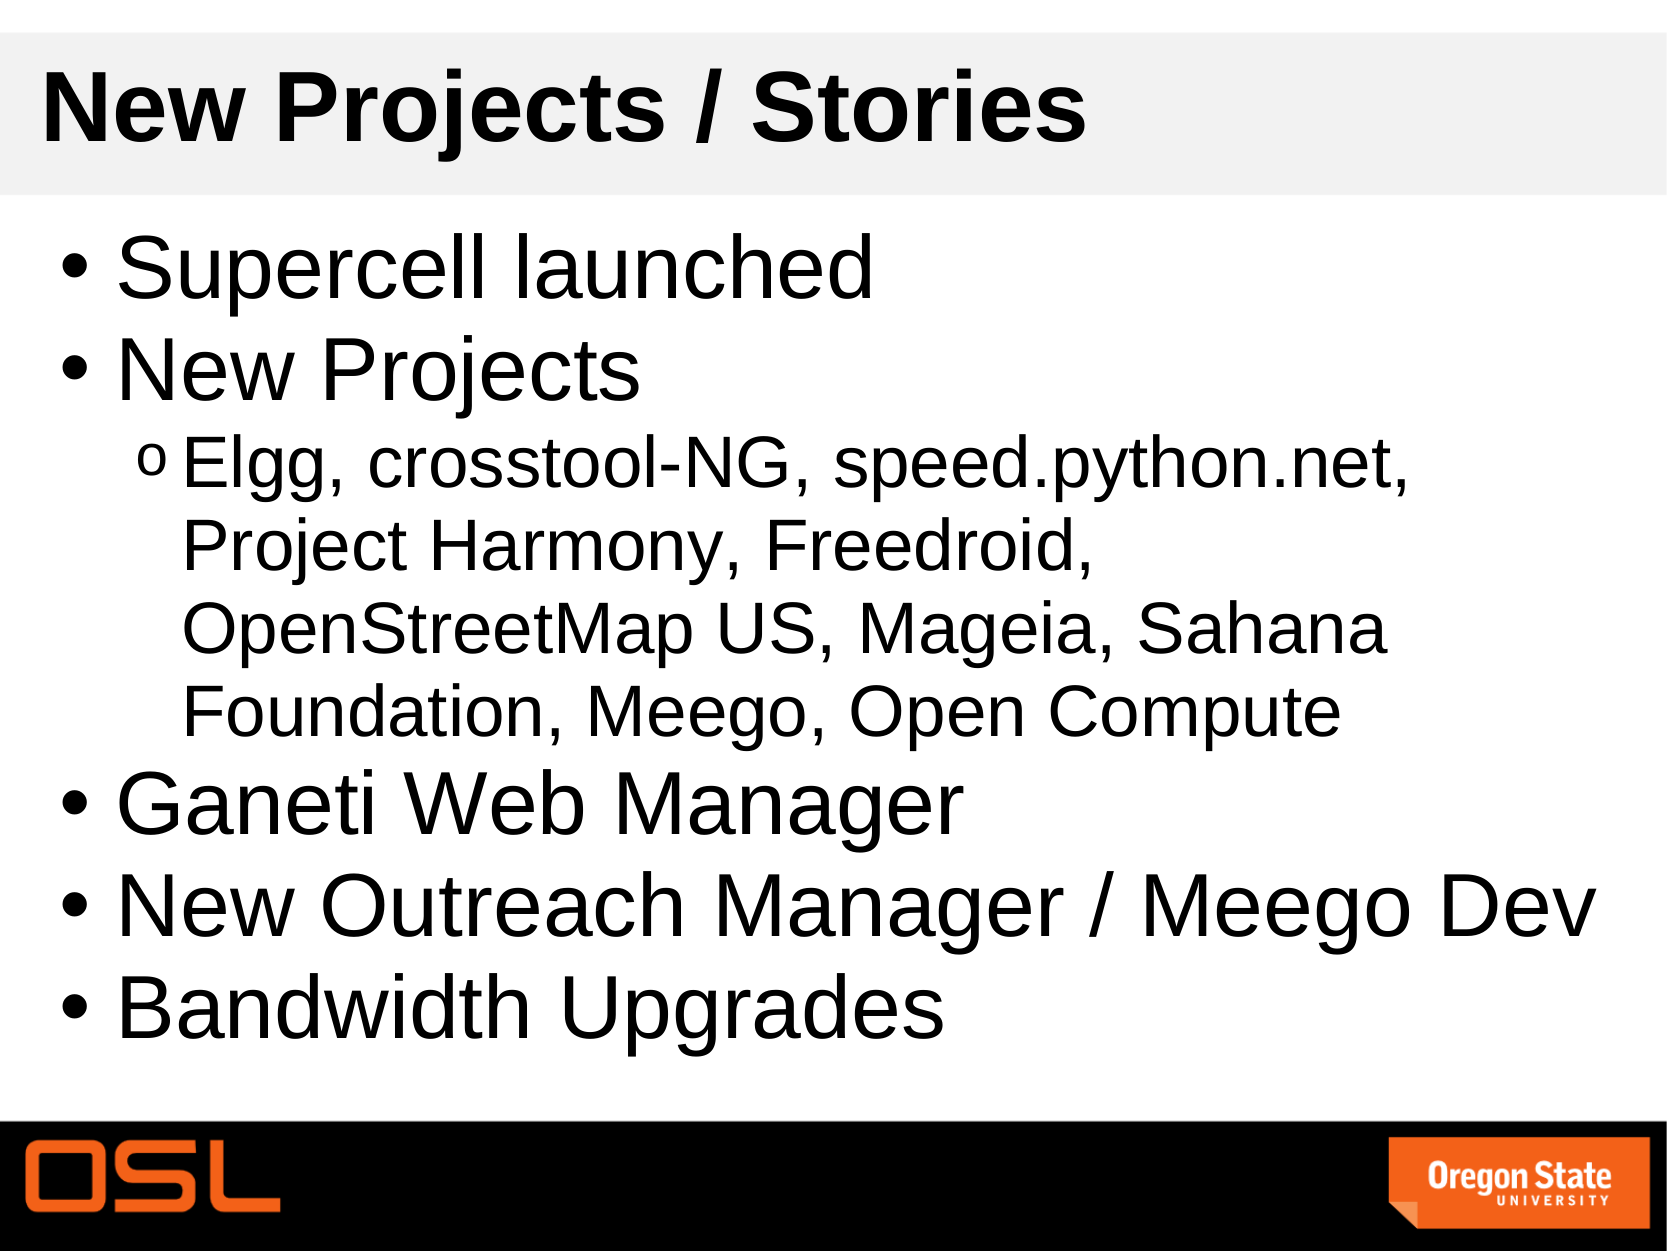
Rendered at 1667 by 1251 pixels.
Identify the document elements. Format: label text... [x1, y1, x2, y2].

picture [0, 0, 1667, 1251]
title New Projects / Stories [40, 50, 1627, 201]
list Supercell launched New Projects Elgg, crosstool-NG, speed.python.net, Project Harmony, Freedroid, OpenStreetMap US, Mageia, Sahana Foundation, Meego, Open Compute Ganeti Web Manager New Outreach Manager / Meego Dev Bandwidth Upgrades [40, 216, 1625, 1115]
